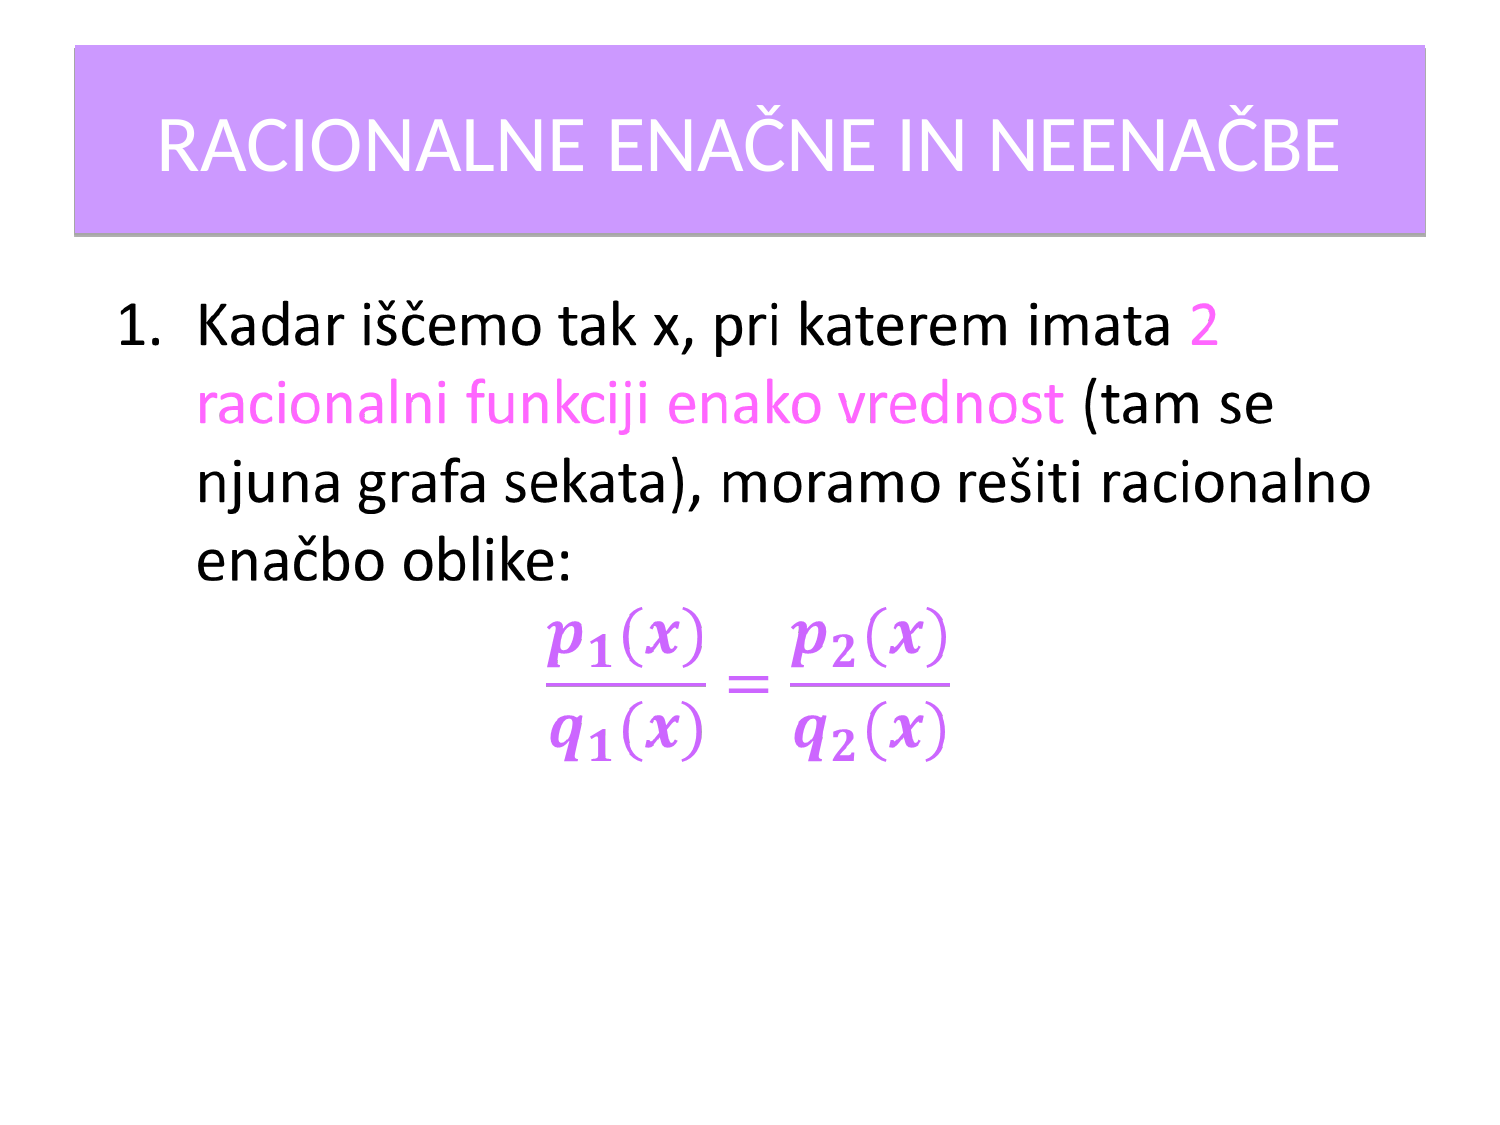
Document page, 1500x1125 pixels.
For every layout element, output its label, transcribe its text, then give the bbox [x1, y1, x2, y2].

list [75, 262, 1425, 1005]
title RACIONALNE ENAČNE IN NEENAČBE [75, 45, 1425, 233]
